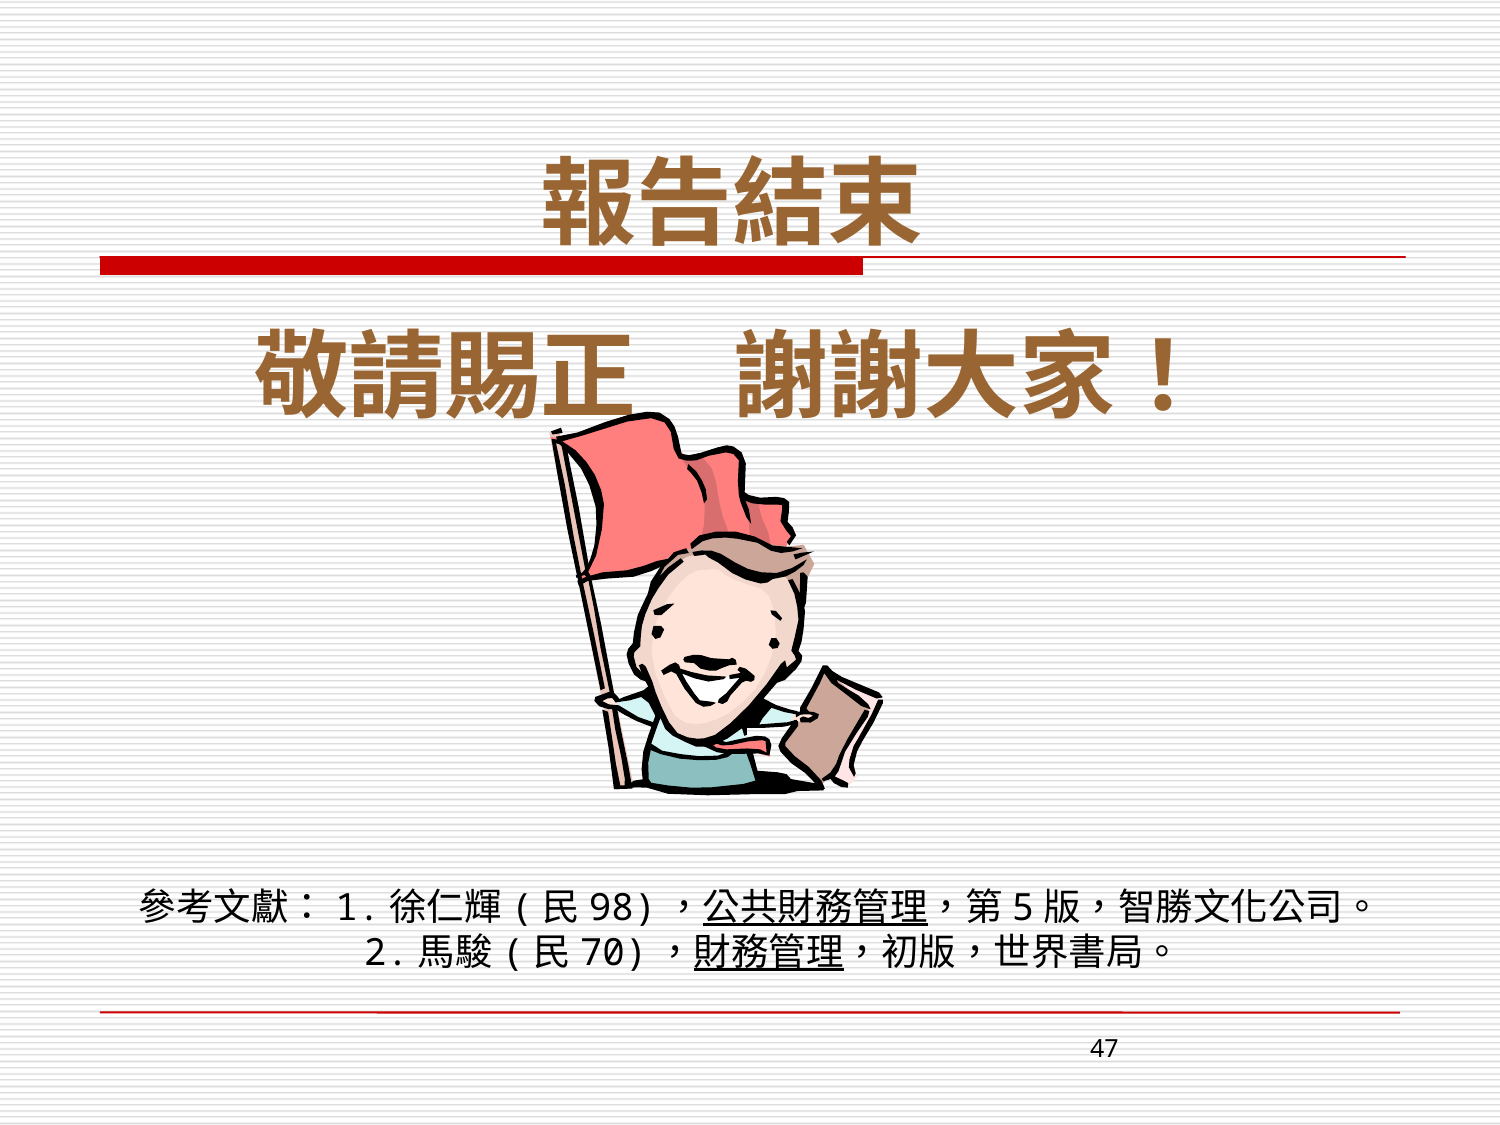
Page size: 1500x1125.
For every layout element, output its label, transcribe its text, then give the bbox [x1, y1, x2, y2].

picture [549, 408, 887, 799]
text_box 參考文獻：1.徐仁輝(民98)，公共財務管理，第5版，智勝文化公司。 2.馬駿(民70)，財務管理，初版，世界書局。 [123, 875, 1388, 982]
text_box [1074, 1024, 1400, 1103]
title 報告結束 敬請賜正 謝謝大家！ [183, 0, 1282, 514]
